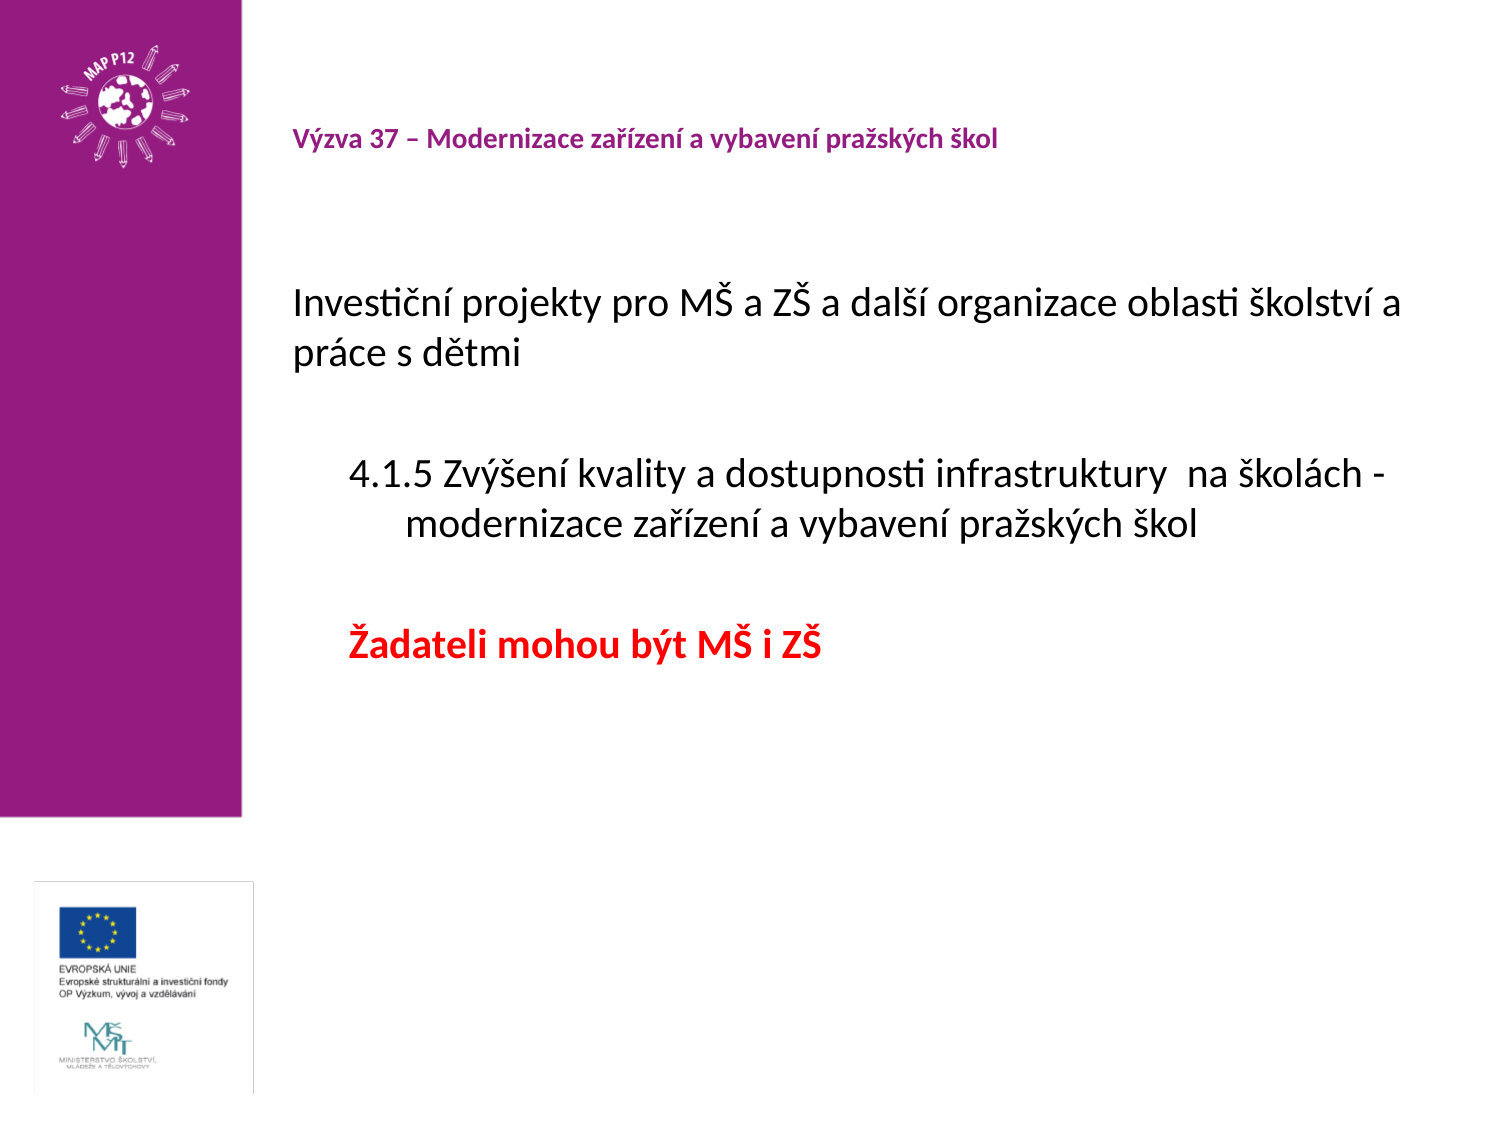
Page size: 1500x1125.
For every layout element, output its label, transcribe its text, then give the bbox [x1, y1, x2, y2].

title Výzva 37 – Modernizace zařízení a vybavení pražských škol [277, 42, 1453, 231]
list Investiční projekty pro MŠ a ZŠ a další organizace oblasti školství a práce s dětmi 4.1.5 Zvýšení kvality a dostupnosti infrastruktury na školách - modernizace zařízení a vybavení pražských škol Žadateli mohou být MŠ i ZŠ [277, 267, 1459, 1035]
